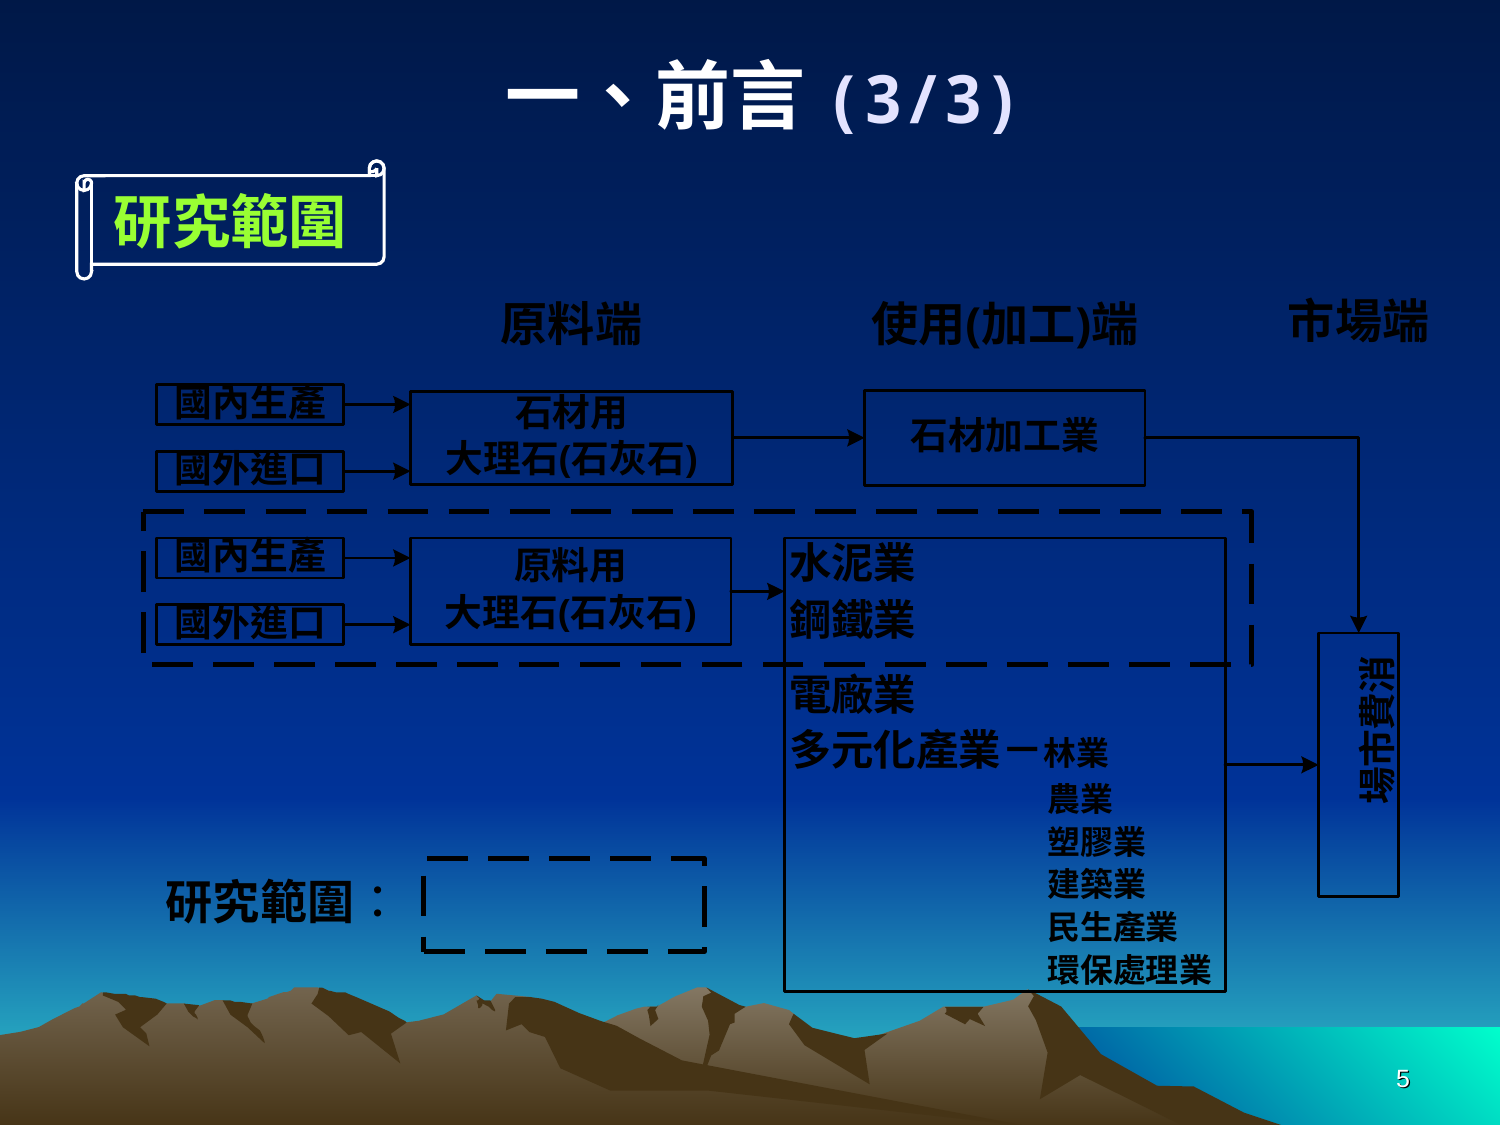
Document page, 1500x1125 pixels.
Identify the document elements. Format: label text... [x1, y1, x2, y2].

text_box 研究範圍 [76, 169, 385, 265]
text_box 研究範圍 [76, 184, 92, 279]
chart [135, 278, 1465, 998]
title 一、前言(3/3) [75, 37, 1426, 149]
text_box <編號> [1074, 1025, 1426, 1101]
